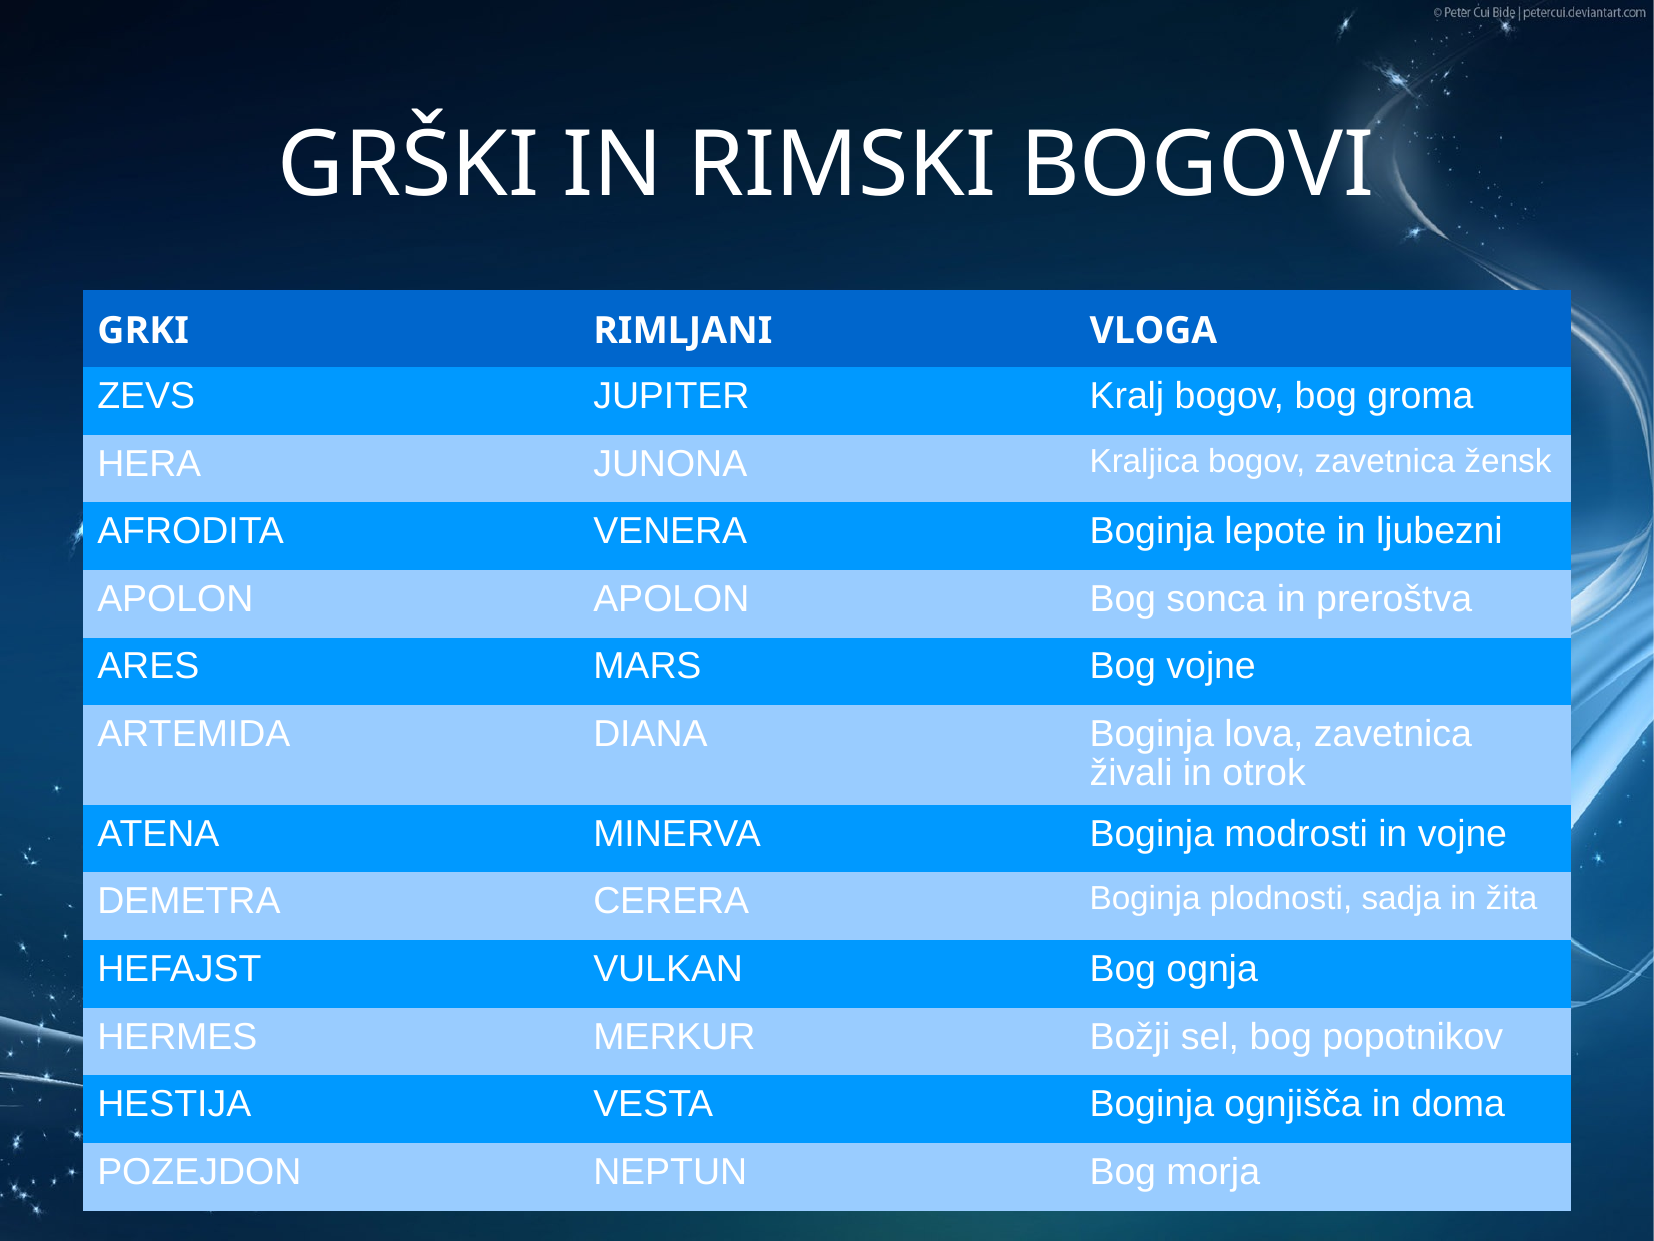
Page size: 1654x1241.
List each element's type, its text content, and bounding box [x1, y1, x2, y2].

table_cell Bog morja [1075, 1143, 1571, 1211]
table_cell Bog vojne [1075, 638, 1571, 705]
table_cell POZEJDON [83, 1143, 579, 1211]
table_cell VULKAN [579, 940, 1075, 1008]
table_cell ZEVS [83, 367, 579, 435]
table_cell DEMETRA [83, 872, 579, 940]
table_cell Bog sonca in preroštva [1075, 570, 1571, 638]
table_cell Boginja lova, zavetnica živali in otrok [1075, 705, 1571, 805]
table_cell VENERA [579, 502, 1075, 570]
table_cell HERA [83, 435, 579, 502]
table_cell DIANA [579, 705, 1075, 805]
table_cell Božji sel, bog popotnikov [1075, 1008, 1571, 1075]
table_cell Boginja lepote in ljubezni [1075, 502, 1571, 570]
table_cell MINERVA [579, 805, 1075, 872]
table_cell Kraljica bogov, zavetnica žensk [1075, 435, 1571, 502]
table_cell JUPITER [579, 367, 1075, 435]
table_cell APOLON [579, 570, 1075, 638]
table_cell ATENA [83, 805, 579, 872]
table_cell Boginja plodnosti, sadja in žita [1075, 872, 1571, 940]
table_header RIMLJANI [579, 290, 1075, 367]
picture [0, 0, 1654, 1241]
table_cell HERMES [83, 1008, 579, 1075]
table_cell MERKUR [579, 1008, 1075, 1075]
table_cell JUNONA [579, 435, 1075, 502]
table_cell ARES [83, 638, 579, 705]
table_cell Boginja modrosti in vojne [1075, 805, 1571, 872]
table_header GRKI [83, 290, 579, 367]
title GRŠKI IN RIMSKI BOGOVI [82, 49, 1571, 257]
table_cell ARTEMIDA [83, 705, 579, 805]
table_cell MARS [579, 638, 1075, 705]
table_cell VESTA [579, 1075, 1075, 1143]
table_cell Kralj bogov, bog groma [1075, 367, 1571, 435]
table_cell Bog ognja [1075, 940, 1571, 1008]
table_cell APOLON [83, 570, 579, 638]
table_cell Boginja ognjišča in doma [1075, 1075, 1571, 1143]
table_cell HESTIJA [83, 1075, 579, 1143]
table_cell AFRODITA [83, 502, 579, 570]
table_header VLOGA [1075, 290, 1571, 367]
table_cell CERERA [579, 872, 1075, 940]
table_cell NEPTUN [579, 1143, 1075, 1211]
table_cell HEFAJST [83, 940, 579, 1008]
